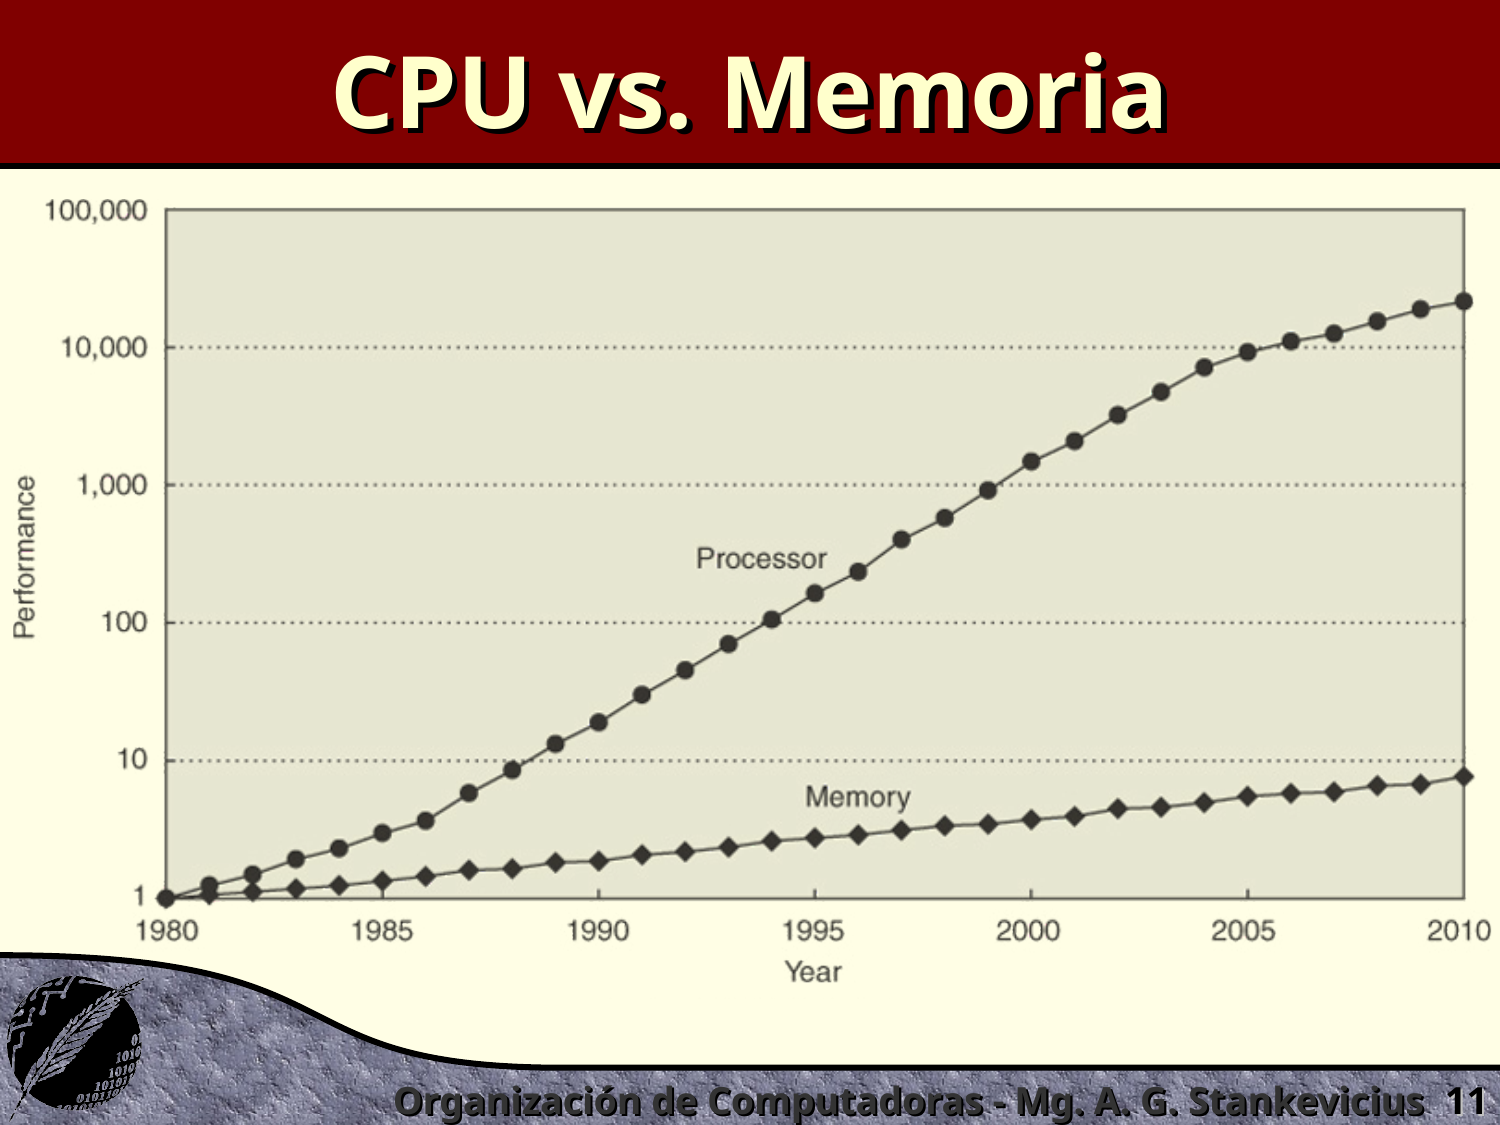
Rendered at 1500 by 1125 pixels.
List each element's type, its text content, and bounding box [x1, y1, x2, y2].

picture [1058, 1100, 1065, 1110]
title CPU vs. Memoria [15, 5, 1485, 160]
picture [0, 199, 1500, 1125]
picture [448, 1100, 455, 1110]
picture [802, 1100, 806, 1110]
